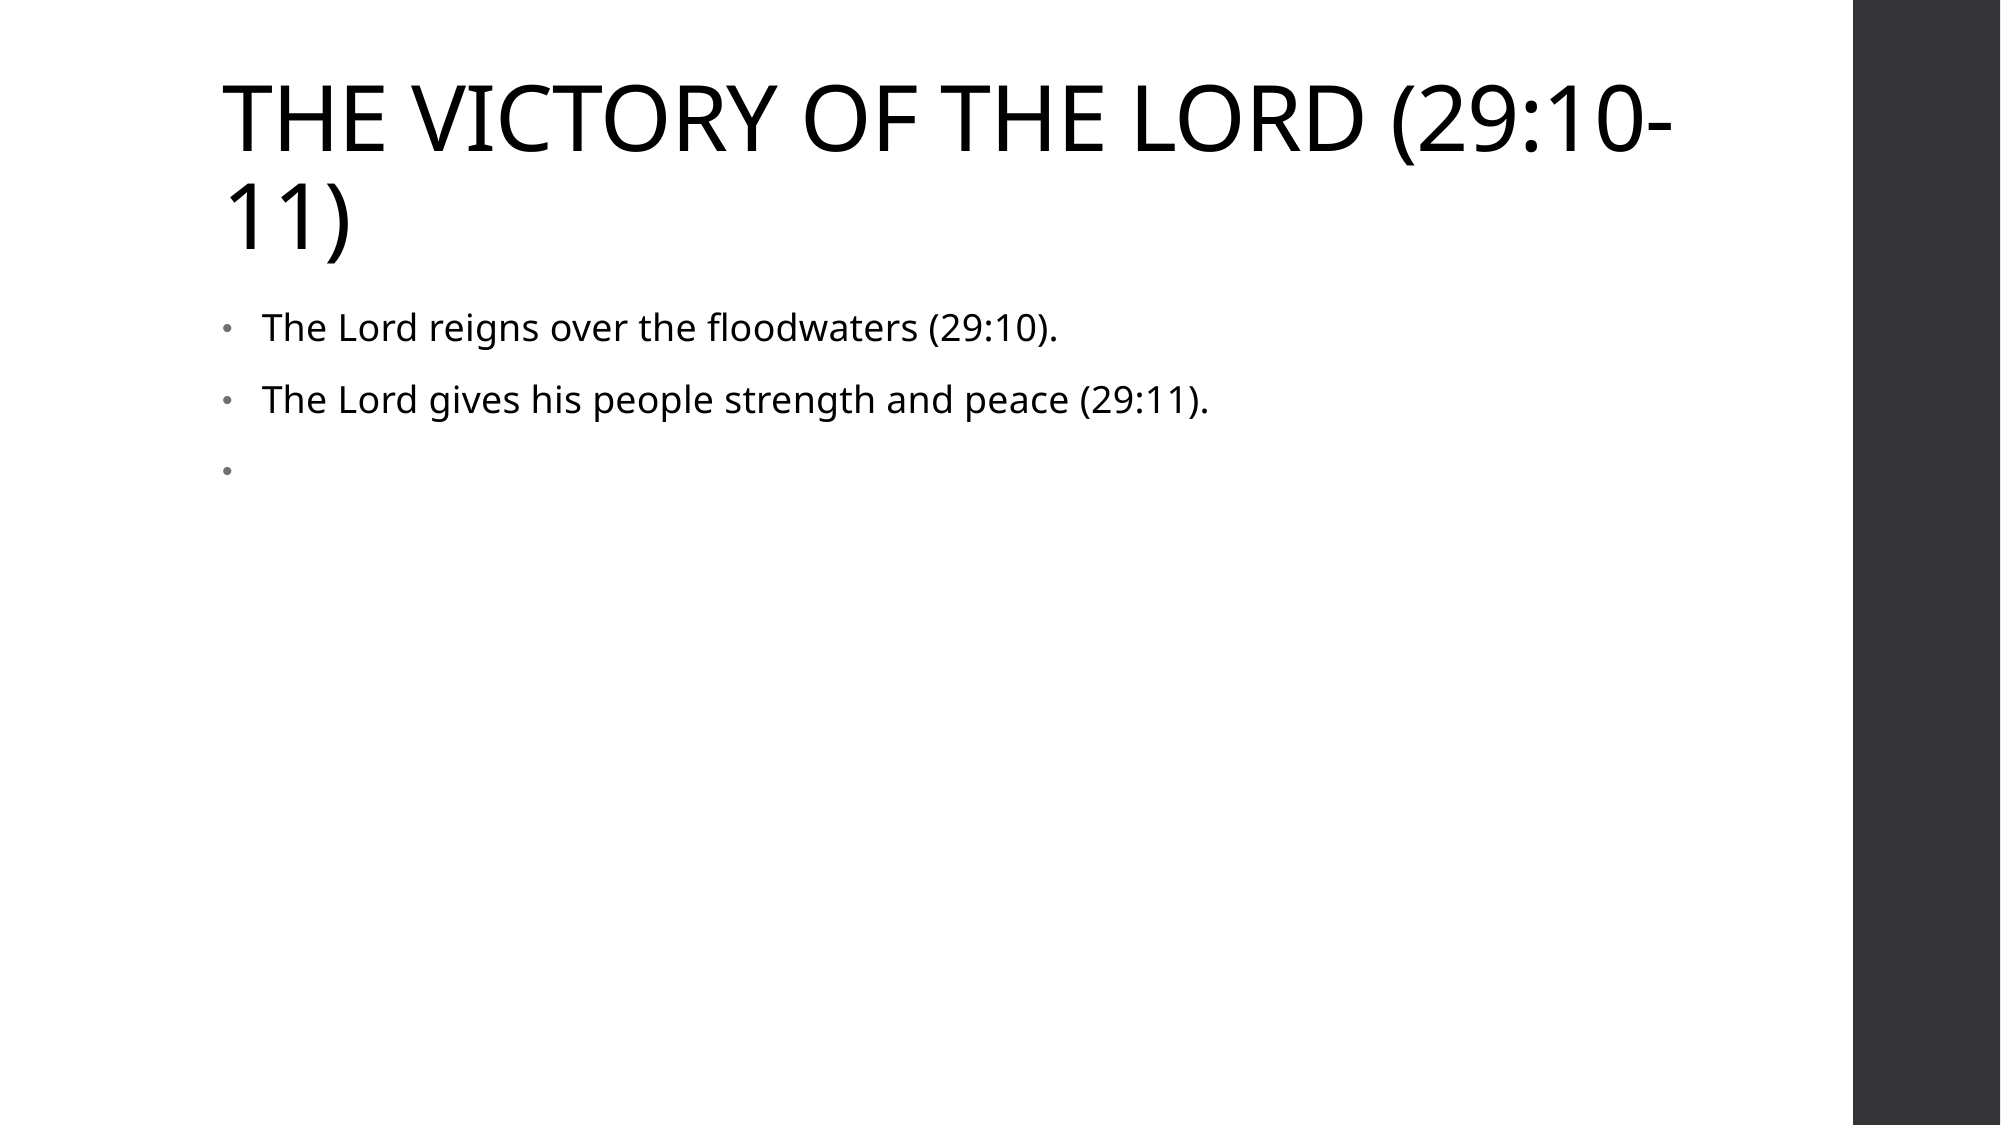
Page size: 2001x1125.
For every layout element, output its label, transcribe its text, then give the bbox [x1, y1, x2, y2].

title THE VICTORY OF THE LORD (29:10-11) [206, 60, 1797, 278]
list The Lord reigns over the floodwaters (29:10). The Lord gives his people strength and peace (29:11). [206, 299, 1617, 1014]
